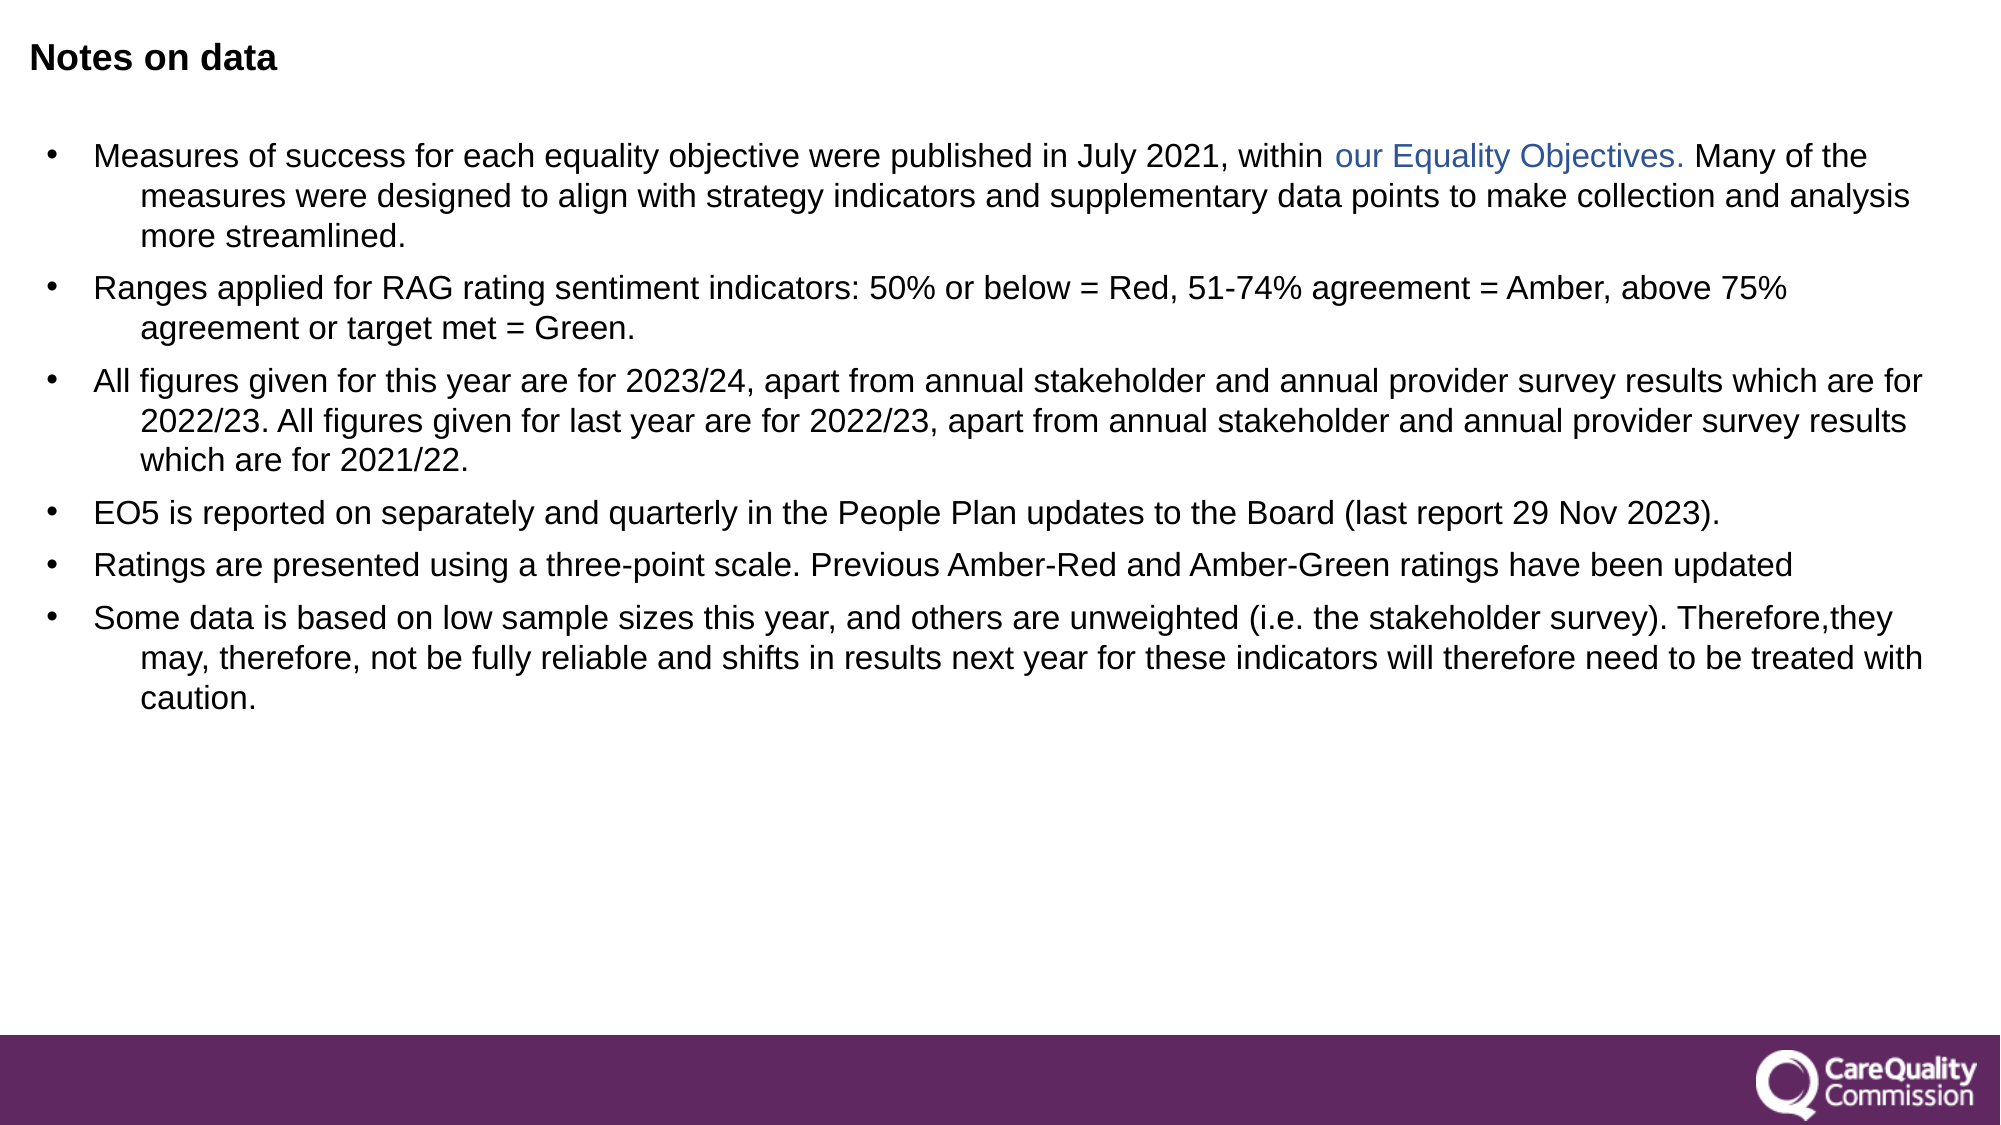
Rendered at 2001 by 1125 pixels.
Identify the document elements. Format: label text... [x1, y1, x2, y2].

text_box Measures of success for each equality objective were published in July 2021, within our Equality Objectives. Many of the measures were designed to align with strategy indicators and supplementary data points to make collection and analysis more streamlined. Ranges applied for RAG rating sentiment indicators: 50% or below = Red, 51-74% agreement = Amber, above 75% agreement or target met = Green. All figures given for this year are for 2023/24, apart from annual stakeholder and annual provider survey results which are for 2022/23. All figures given for last year are for 2022/23, apart from annual stakeholder and annual provider survey results which are for 2021/22. EO5 is reported on separately and quarterly in the People Plan updates to the Board (last report 29 Nov 2023). Ratings are presented using a three-point scale. Previous Amber-Red and Amber-Green ratings have been updated Some data is based on low sample sizes this year, and others are unweighted (i.e. the stakeholder survey). Therefore,they may, therefore, not be fully reliable and shifts in results next year for these indicators will therefore need to be treated with caution. [31, 126, 1957, 804]
title Notes on data [14, 25, 1969, 127]
